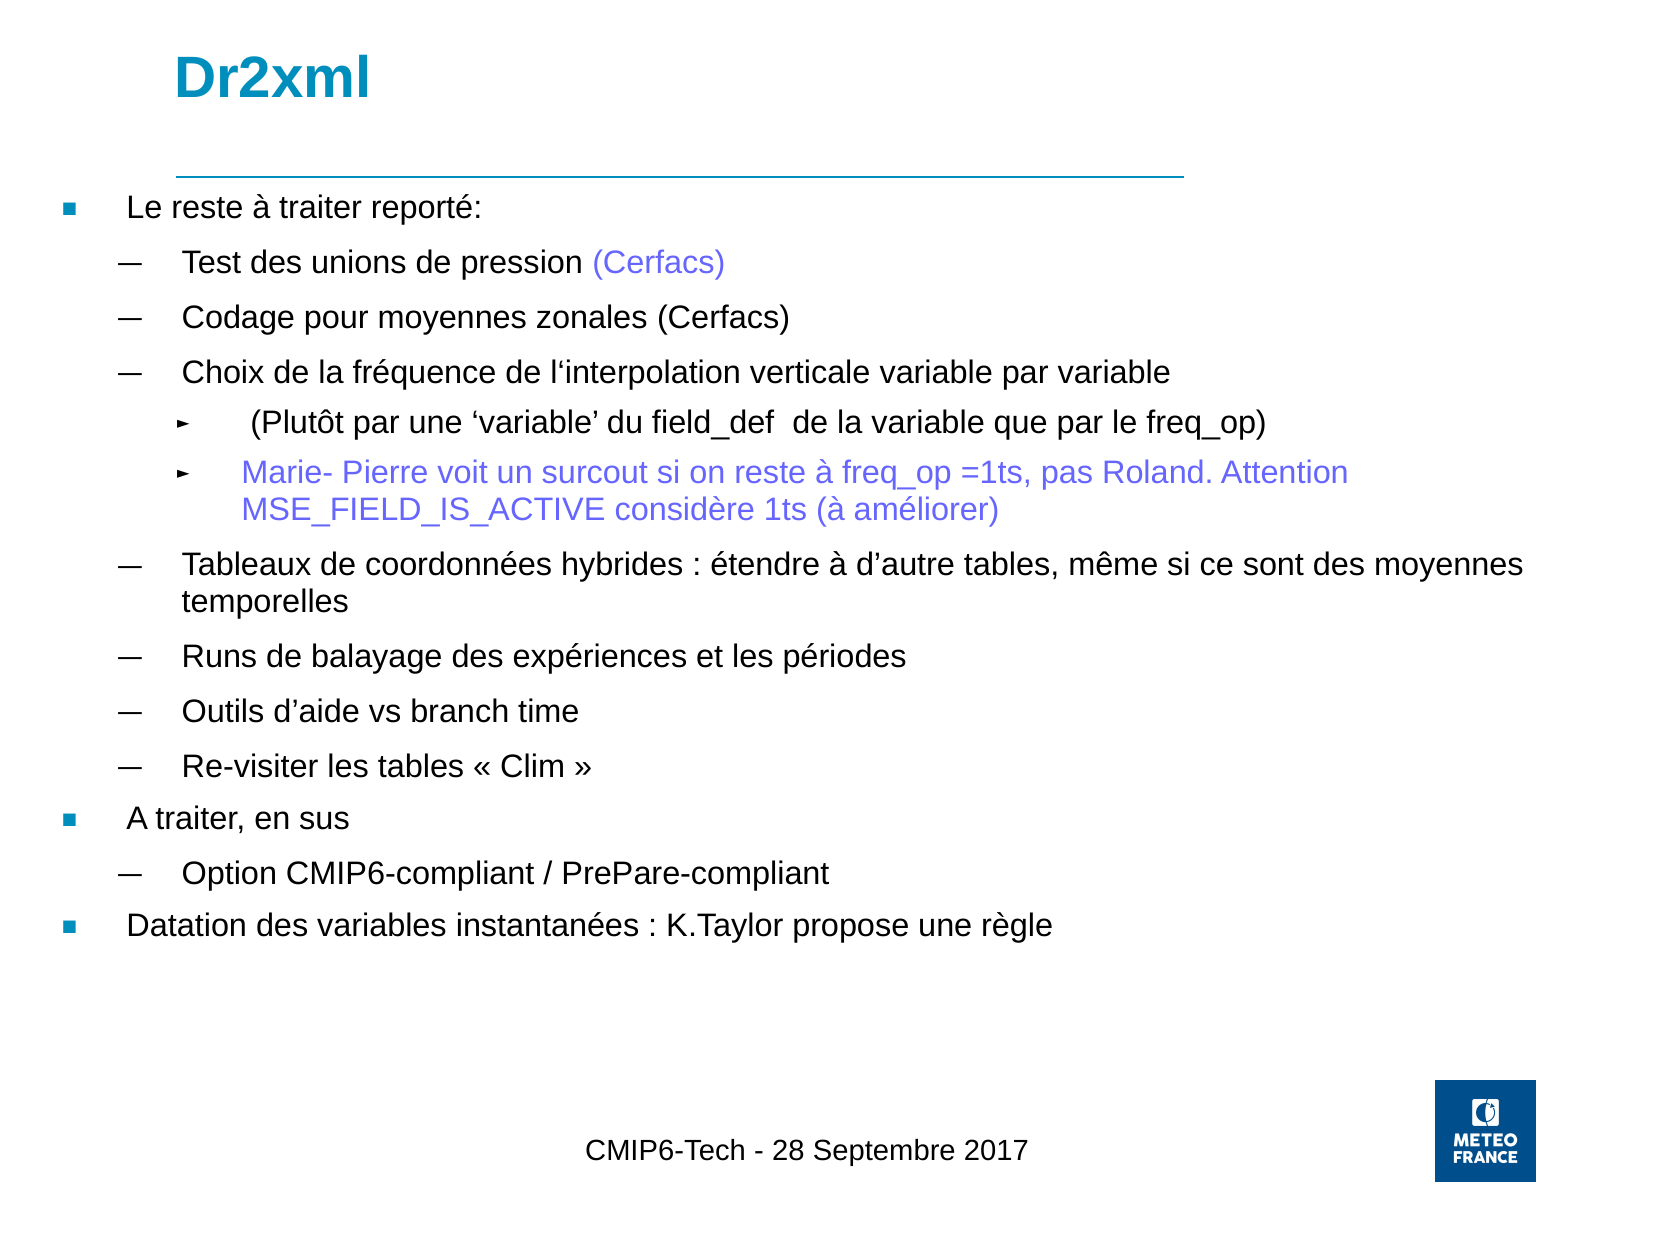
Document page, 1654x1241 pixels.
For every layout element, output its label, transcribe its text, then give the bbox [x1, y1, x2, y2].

list Le reste à traiter reporté: Test des unions de pression (Cerfacs) Codage pour moyennes zonales (Cerfacs) Choix de la fréquence de l‘interpolation verticale variable par variable (Plutôt par une ‘variable’ du field_def de la variable que par le freq_op) Marie- Pierre voit un surcout si on reste à freq_op =1ts, pas Roland. Attention MSE_FIELD_IS_ACTIVE considère 1ts (à améliorer) Tableaux de coordonnées hybrides : étendre à d’autre tables, même si ce sont des moyennes temporelles Runs de balayage des expériences et les périodes Outils d’aide vs branch time Re-visiter les tables « Clim » A traiter, en sus Option CMIP6-compliant / PrePare-compliant Datation des variables instantanées : K.Taylor propose une règle [48, 188, 1639, 1207]
title Dr2xml [174, 0, 1654, 156]
